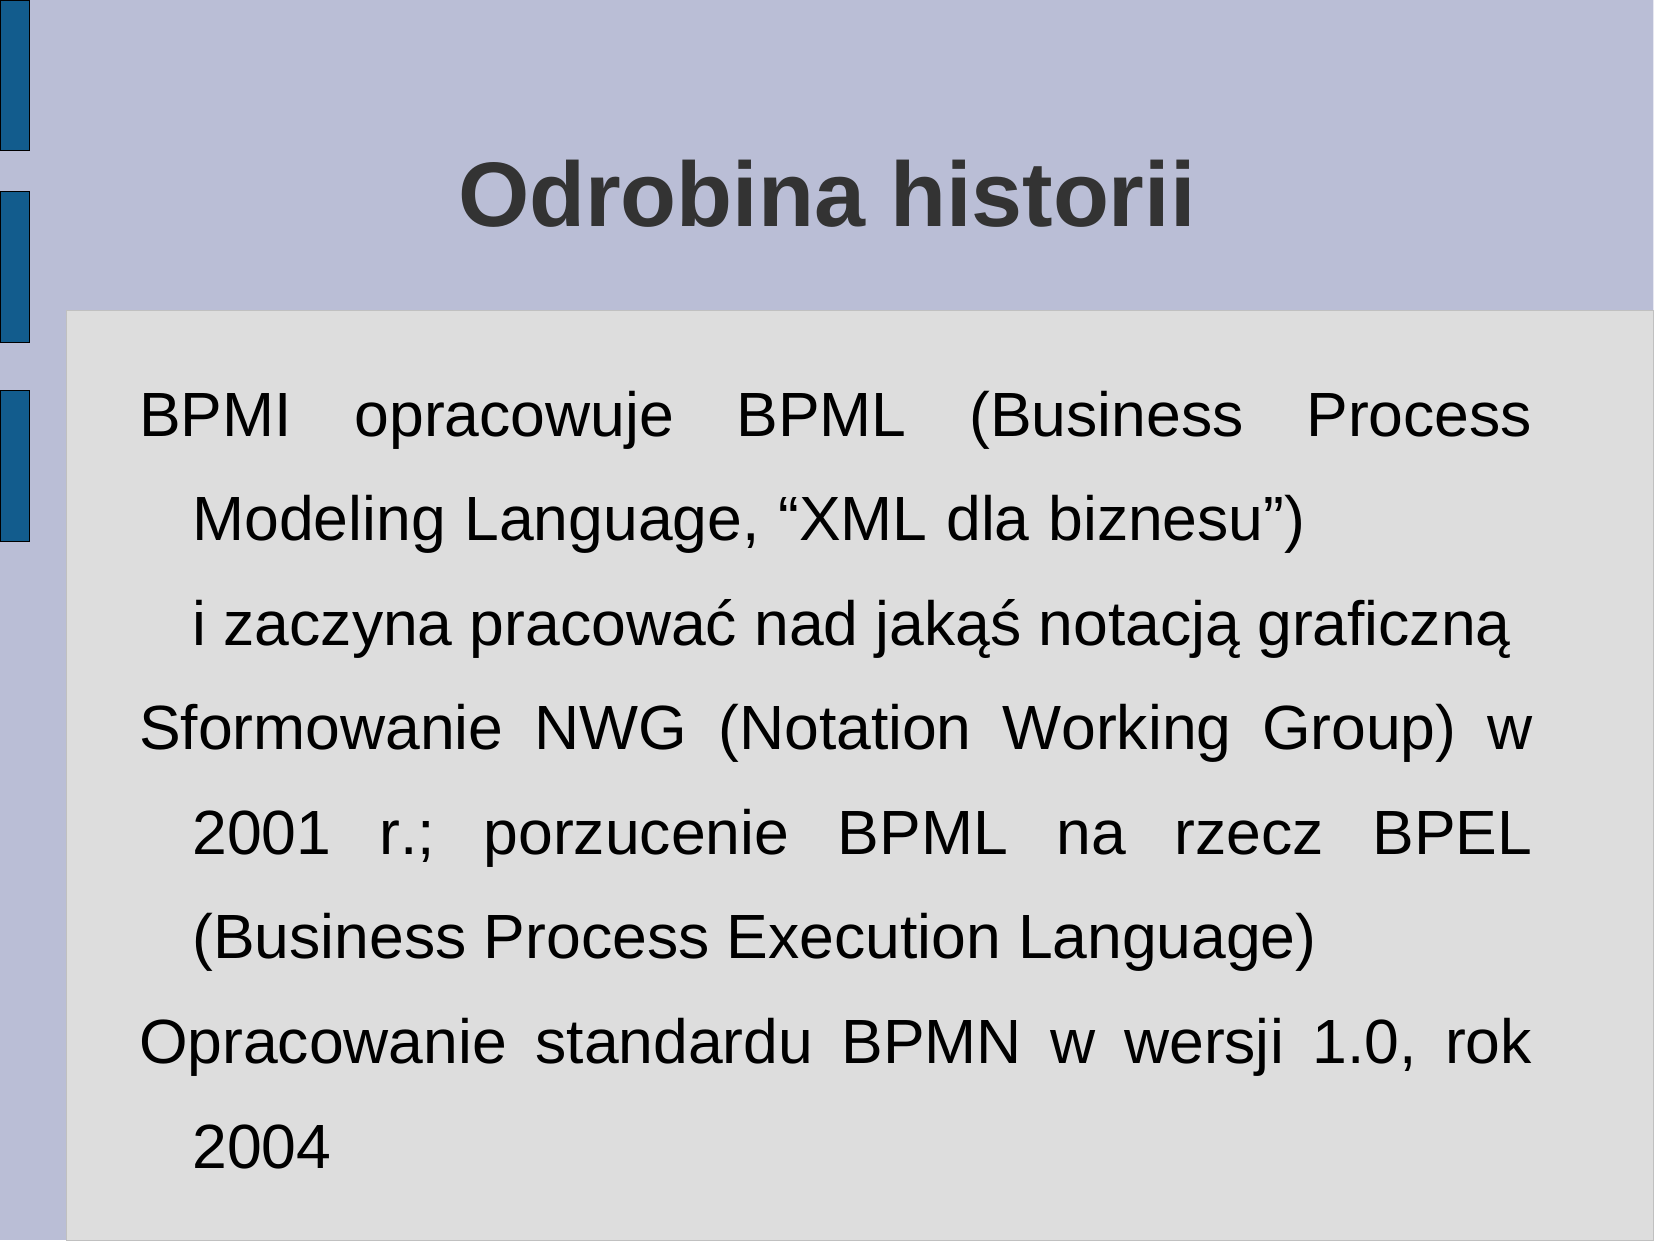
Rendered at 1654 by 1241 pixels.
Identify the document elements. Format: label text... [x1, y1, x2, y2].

title Odrobina historii [121, 91, 1534, 299]
list BPMI opracowuje BPML (Business Process Modeling Language, “XML dla biznesu”) i zaczyna pracować nad jakąś notacją graficzną Sformowanie NWG (Notation Working Group) w 2001 r.; porzucenie BPML na rzecz BPEL (Business Process Execution Language) Opracowanie standardu BPMN w wersji 1.0, rok 2004 [121, 344, 1534, 1144]
